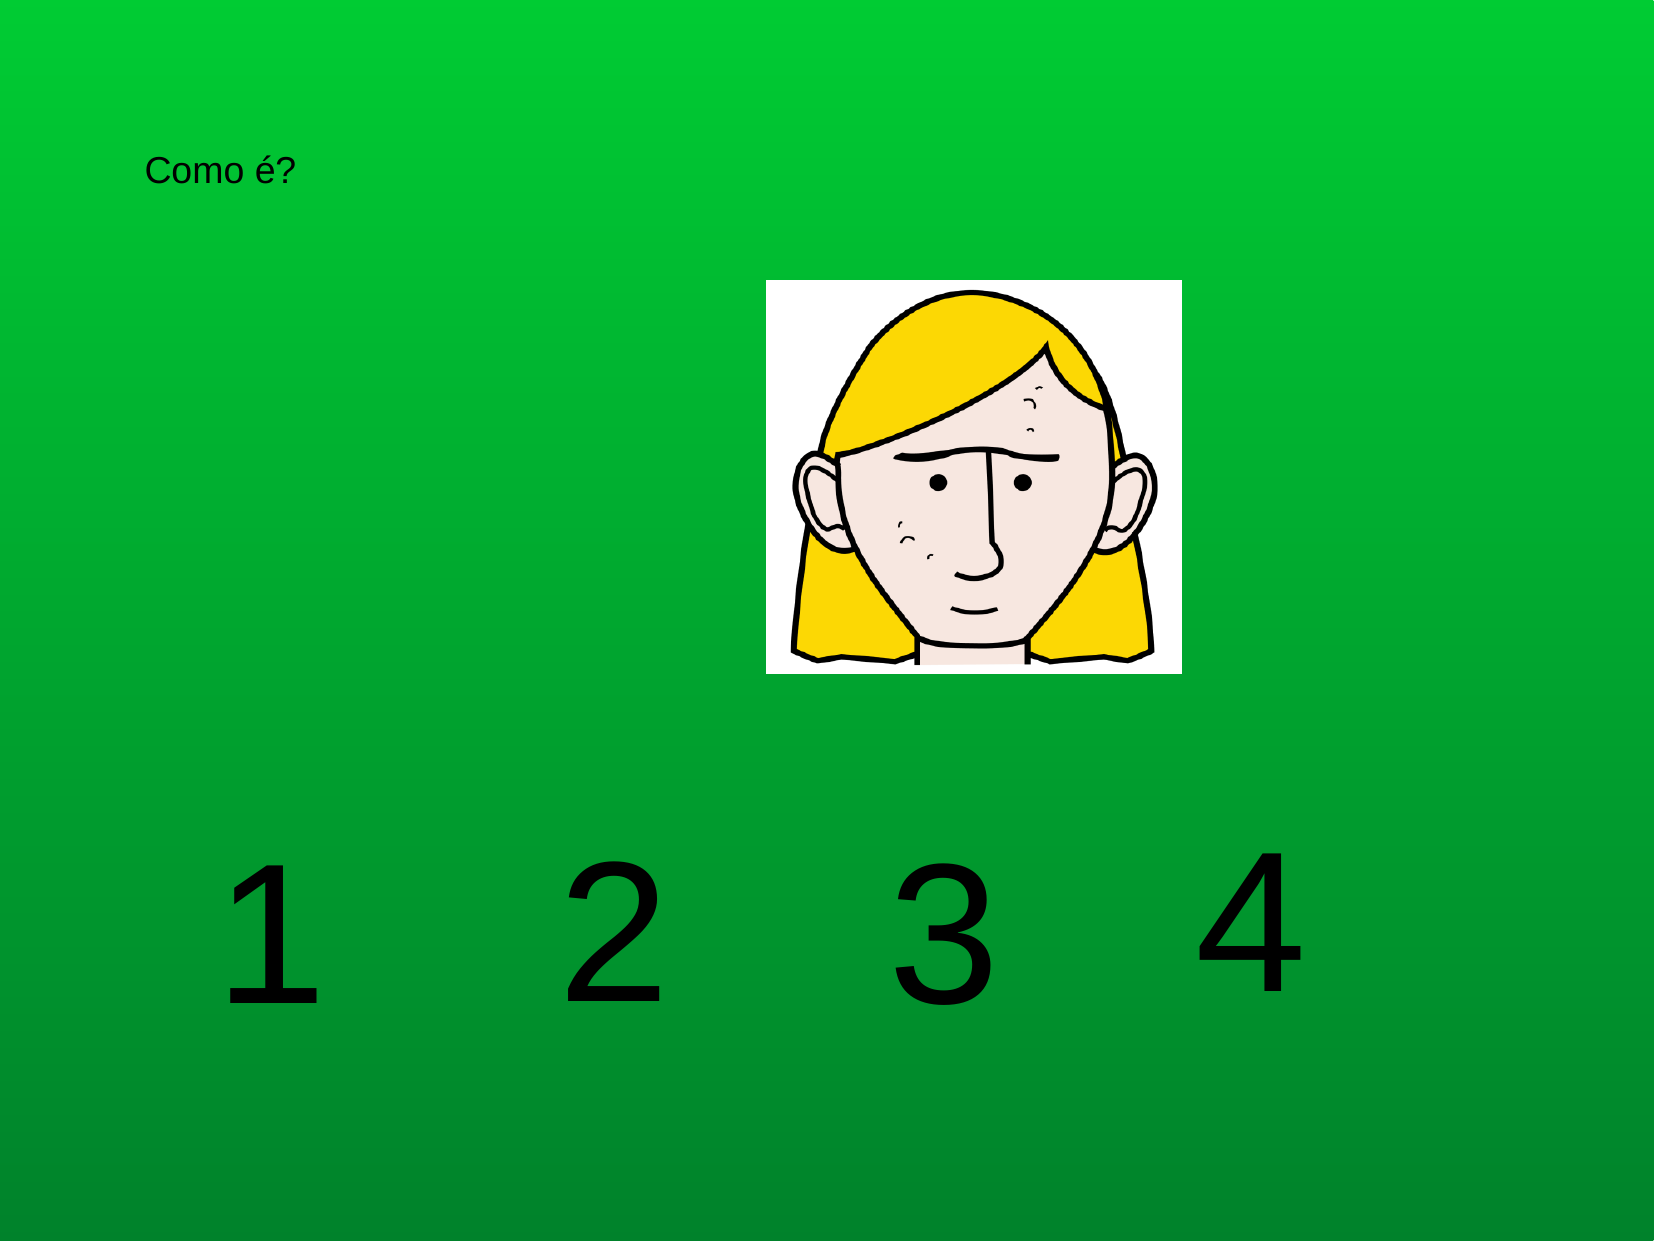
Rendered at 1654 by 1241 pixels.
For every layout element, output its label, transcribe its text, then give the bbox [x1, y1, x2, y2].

picture [766, 280, 1182, 674]
text_box 2 [543, 812, 780, 1052]
text_box Como é? [129, 141, 461, 199]
text_box 4 [1181, 803, 1418, 1042]
text_box 3 [874, 814, 1111, 1054]
text_box 1 [200, 814, 438, 1054]
